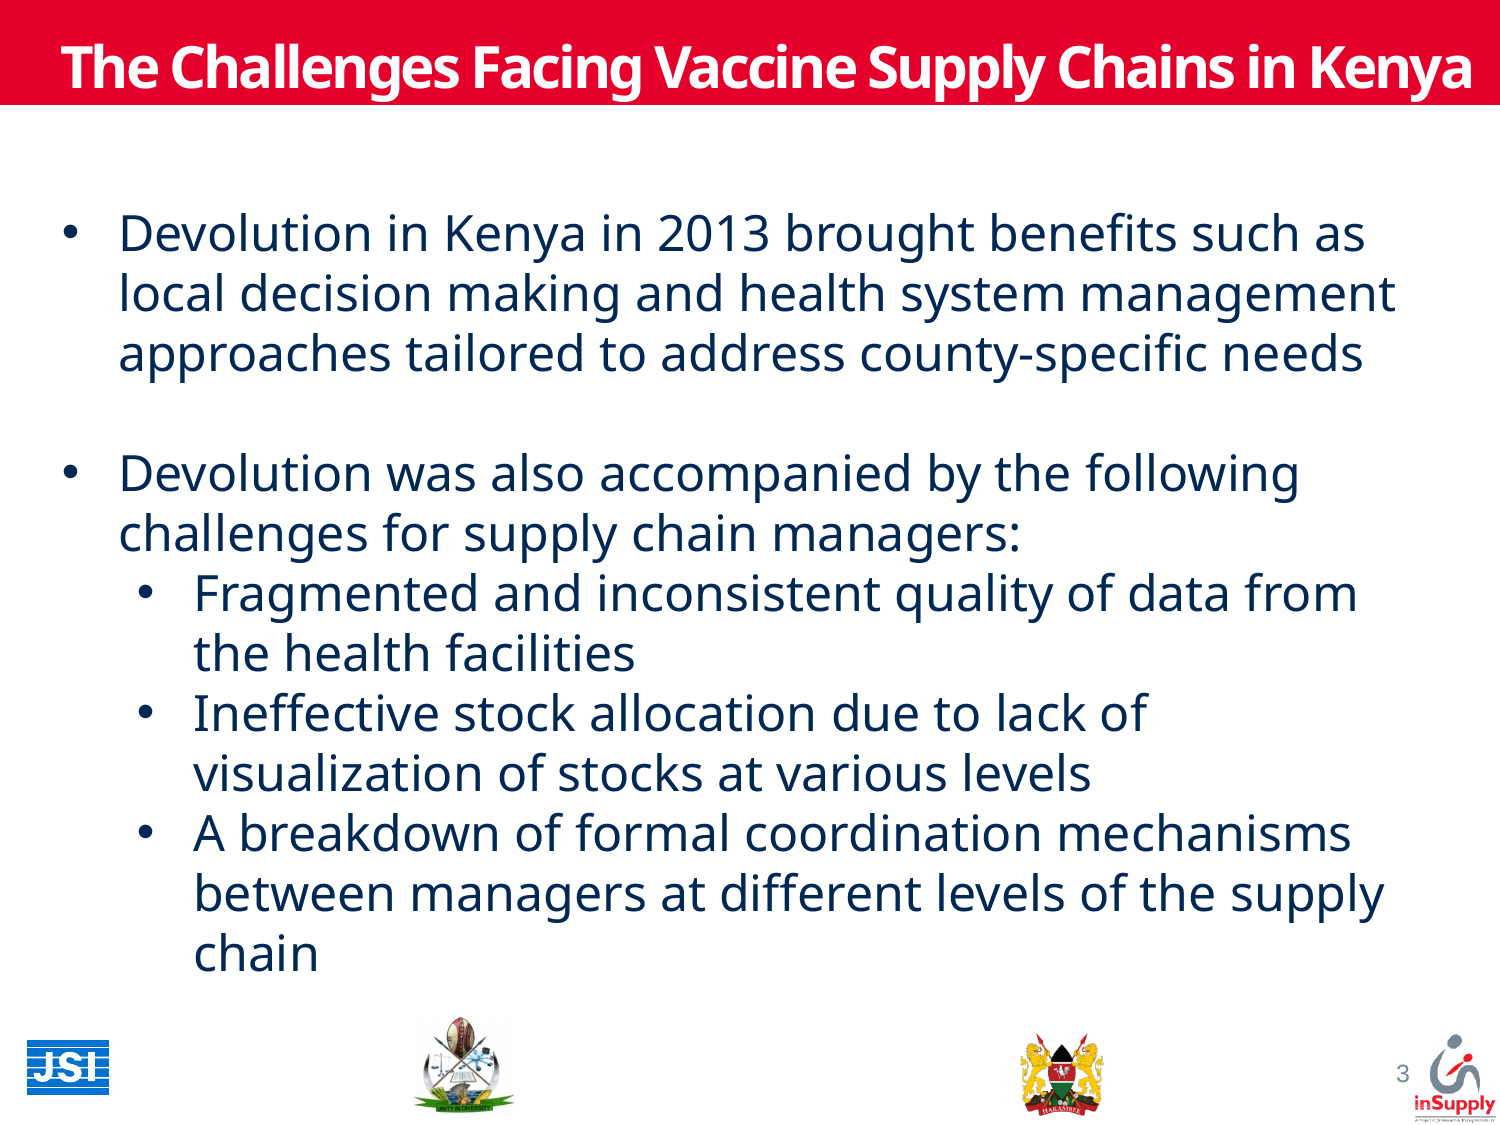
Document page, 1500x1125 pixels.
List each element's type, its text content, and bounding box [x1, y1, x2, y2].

text_box The Challenges Facing Vaccine Supply Chains in Kenya [1, 23, 1500, 109]
picture [414, 1017, 514, 1115]
picture [1003, 1017, 1120, 1125]
picture [1409, 1027, 1500, 1125]
text_box Devolution in Kenya in 2013 brought benefits such as local decision making and health system management approaches tailored to address county-specific needs Devolution was also accompanied by the following challenges for supply chain managers: Fragmented and inconsistent quality of data from the health facilities Ineffective stock allocation due to lack of visualization of stocks at various levels A breakdown of formal coordination mechanisms between managers at different levels of the supply chain [47, 193, 1417, 989]
